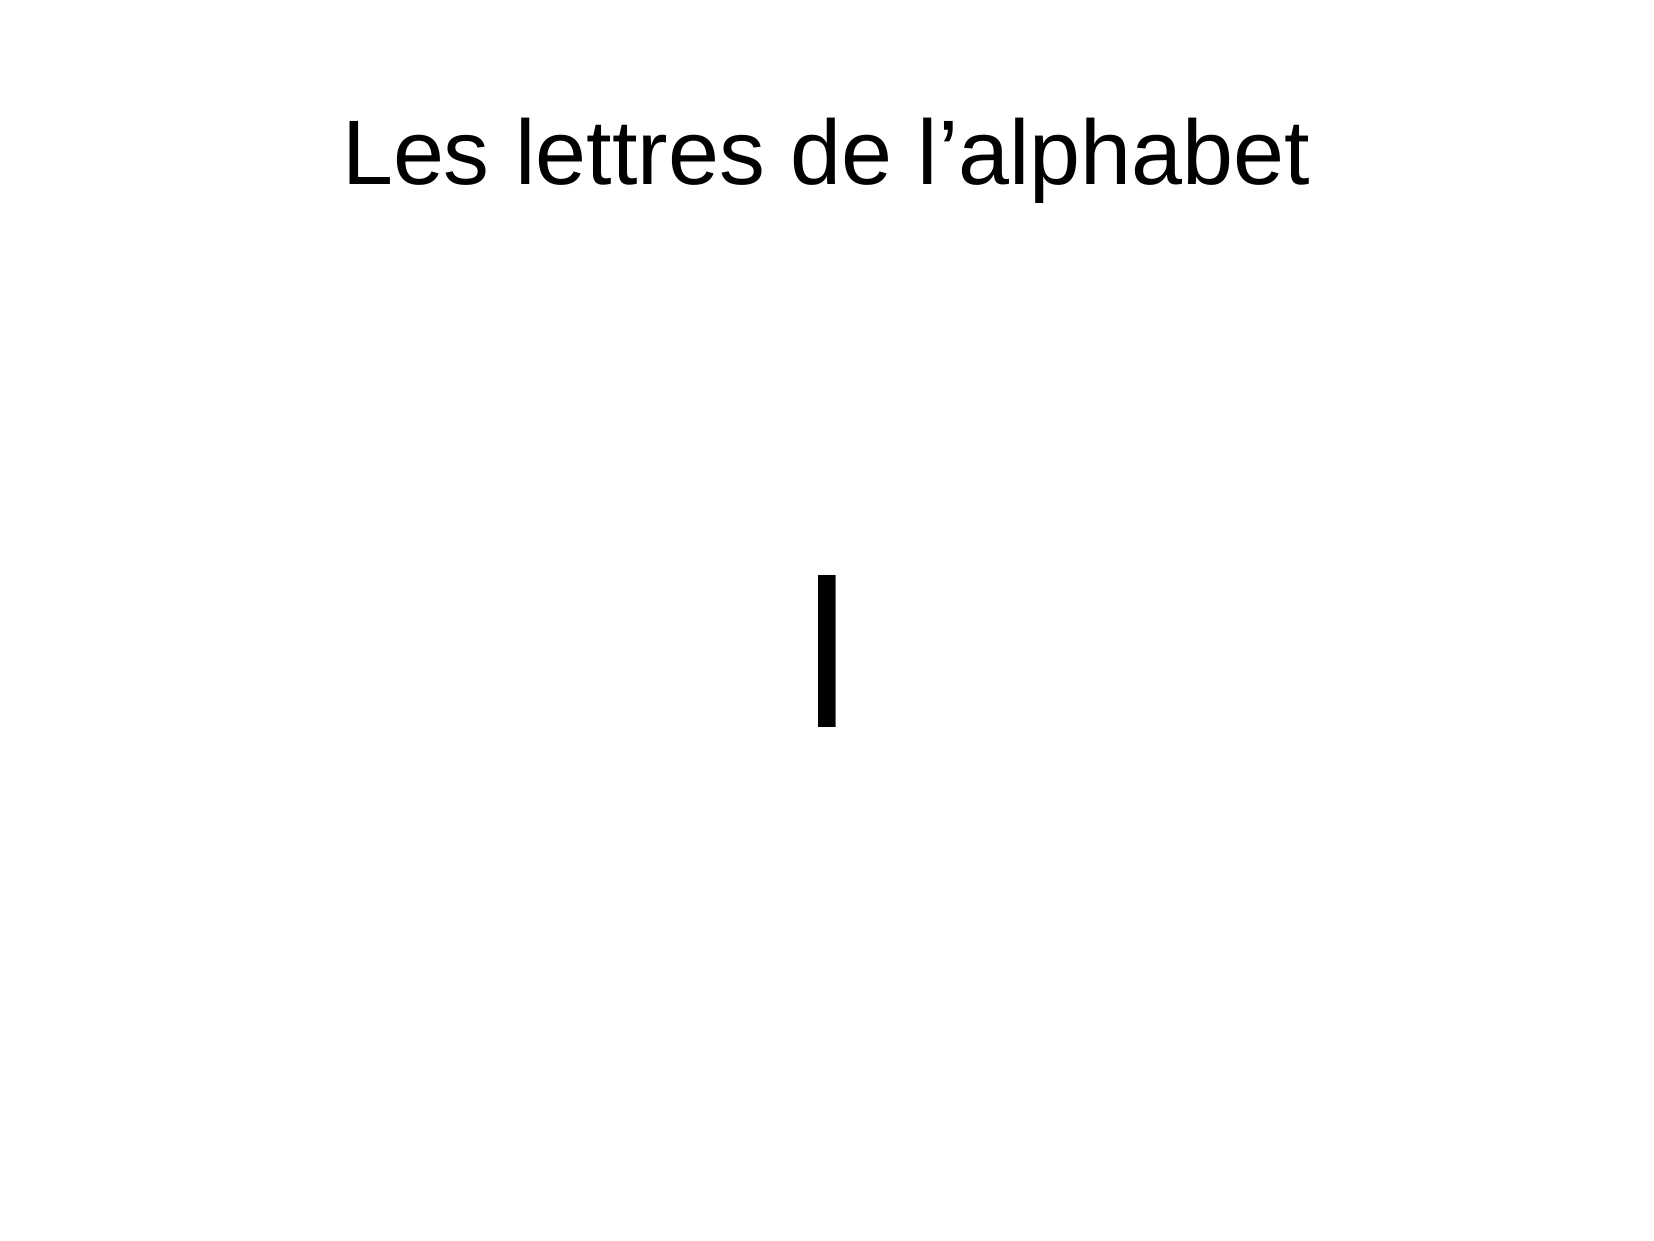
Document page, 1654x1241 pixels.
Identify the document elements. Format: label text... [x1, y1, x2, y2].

subtitle l [82, 290, 1571, 1010]
title Les lettres de l’alphabet [82, 49, 1571, 257]
